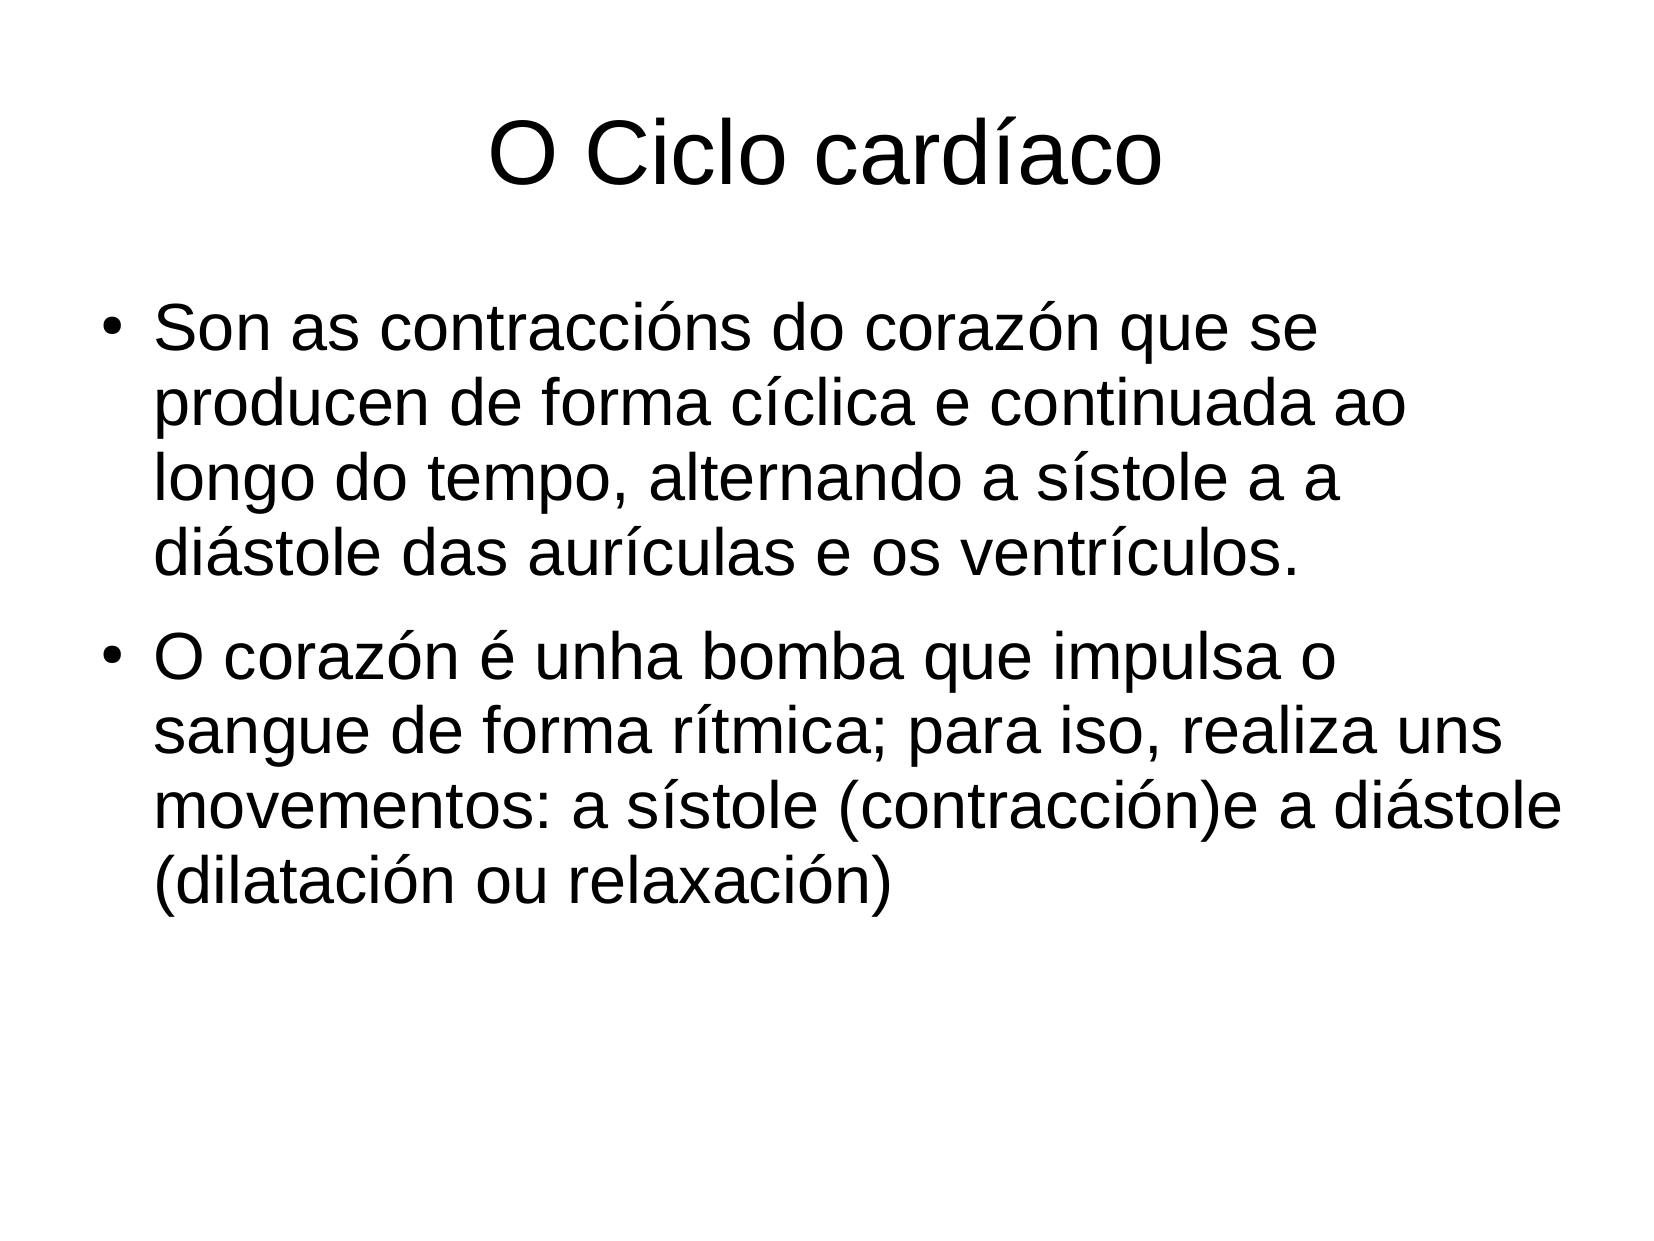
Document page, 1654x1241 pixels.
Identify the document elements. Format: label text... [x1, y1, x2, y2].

list Son as contraccións do corazón que se producen de forma cíclica e continuada ao longo do tempo, alternando a sístole a a diástole das aurículas e os ventrículos. O corazón é unha bomba que impulsa o sangue de forma rítmica; para iso, realiza uns movementos: a sístole (contracción)e a diástole (dilatación ou relaxación) [82, 290, 1571, 1010]
title O Ciclo cardíaco [82, 49, 1571, 257]
